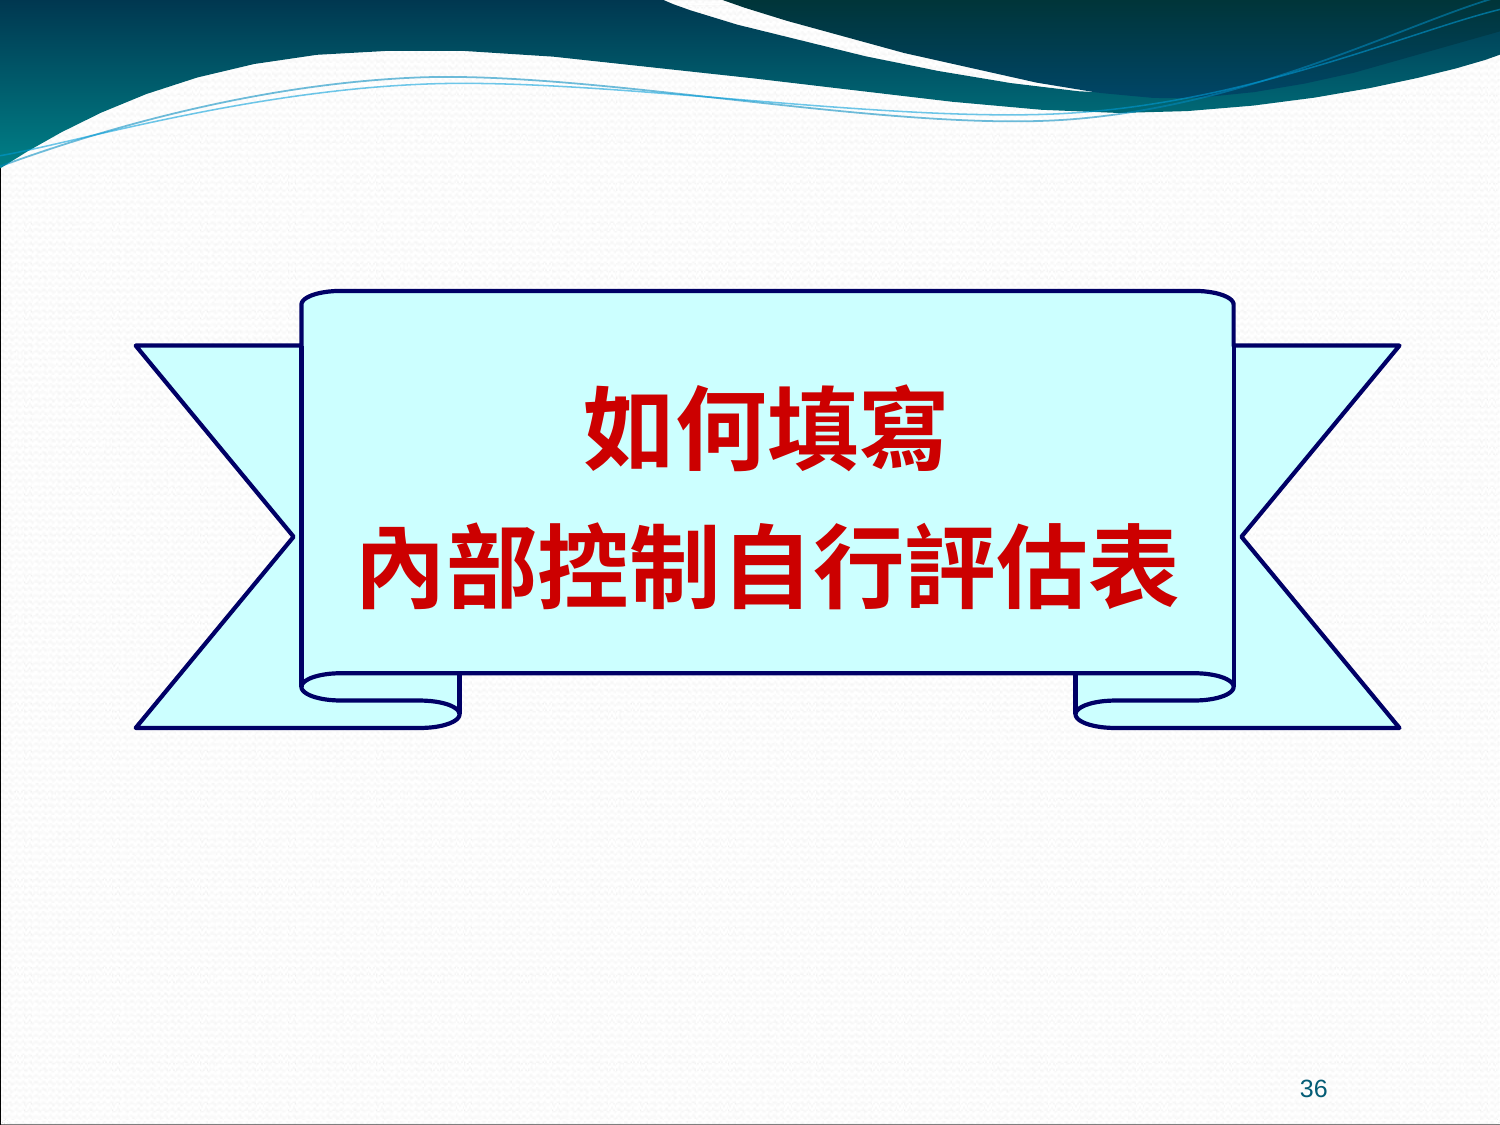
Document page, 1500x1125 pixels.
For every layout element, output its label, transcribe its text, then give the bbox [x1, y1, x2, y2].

text_box [1299, 1042, 1426, 1103]
text_box 如何填寫 內部控制自行評估表 [135, 290, 1400, 728]
